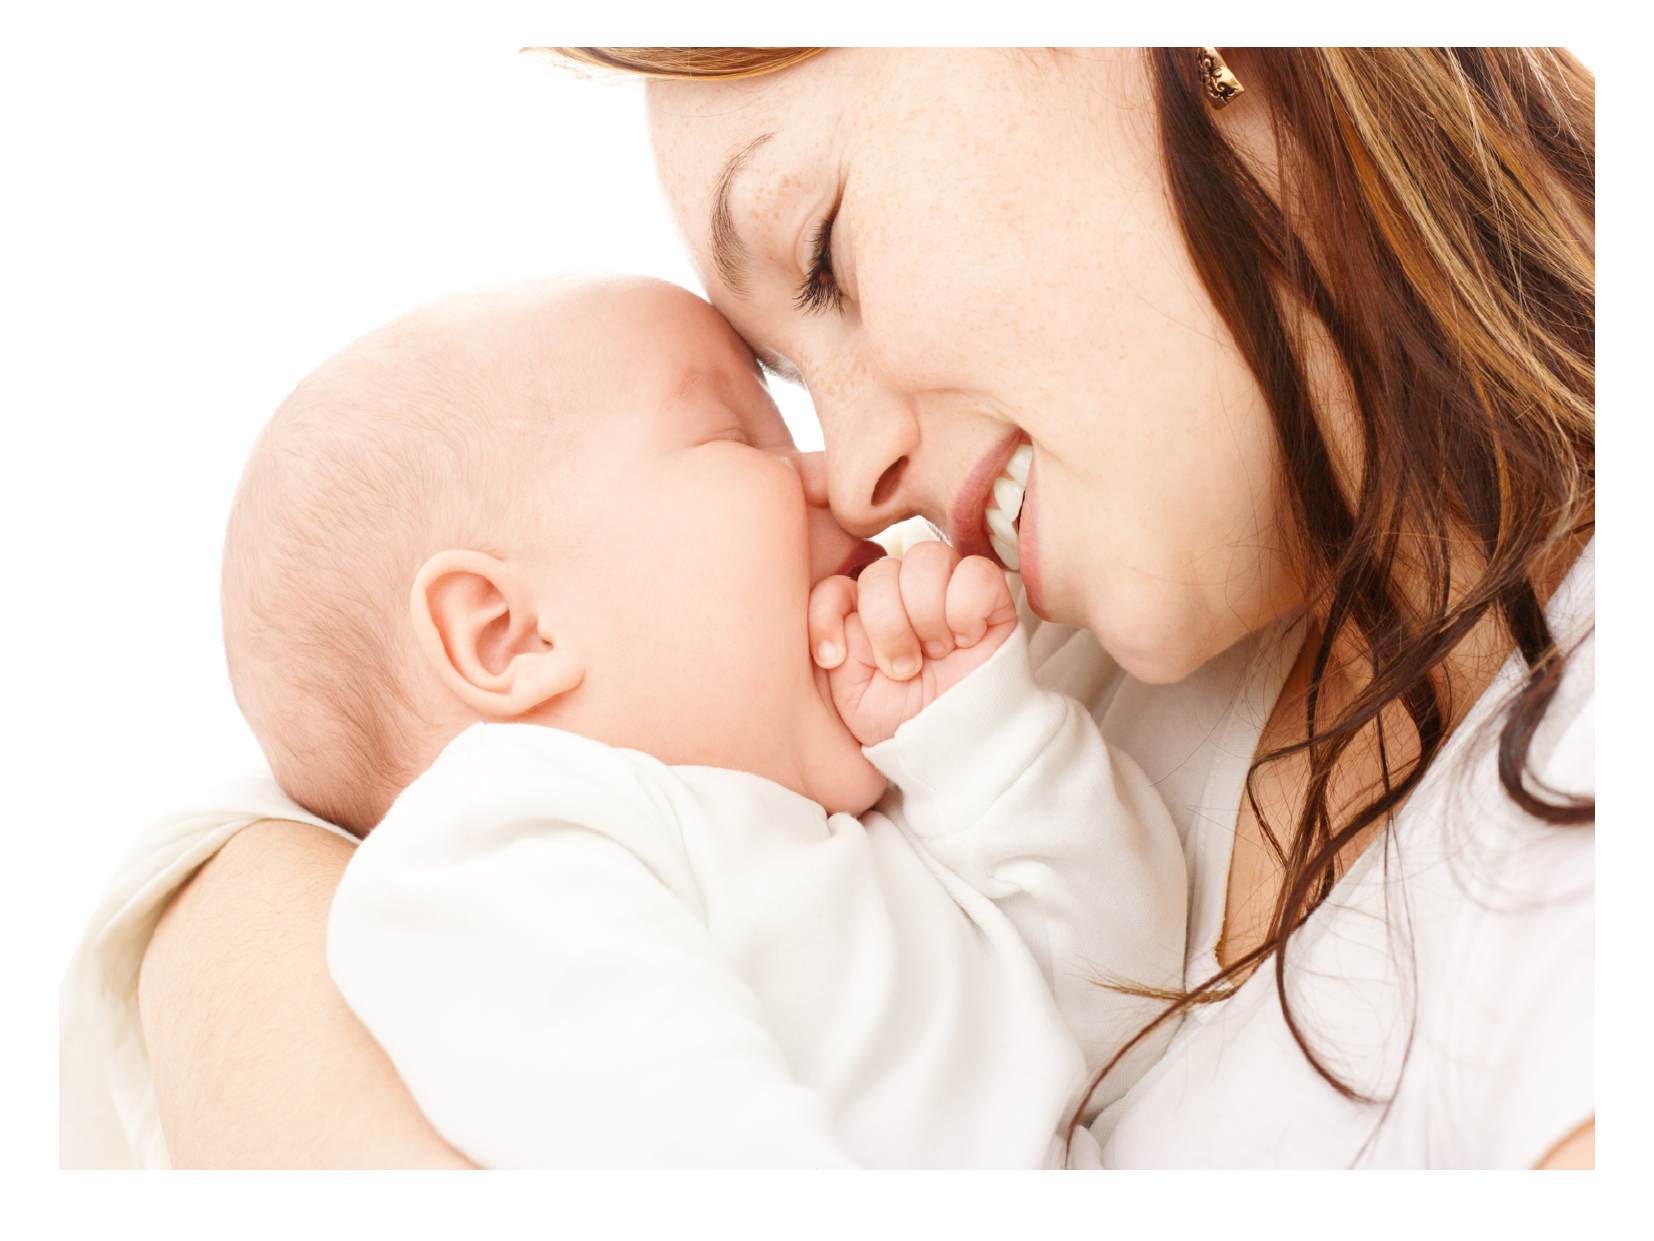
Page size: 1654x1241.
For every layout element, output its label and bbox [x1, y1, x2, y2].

picture [59, 47, 1595, 1170]
